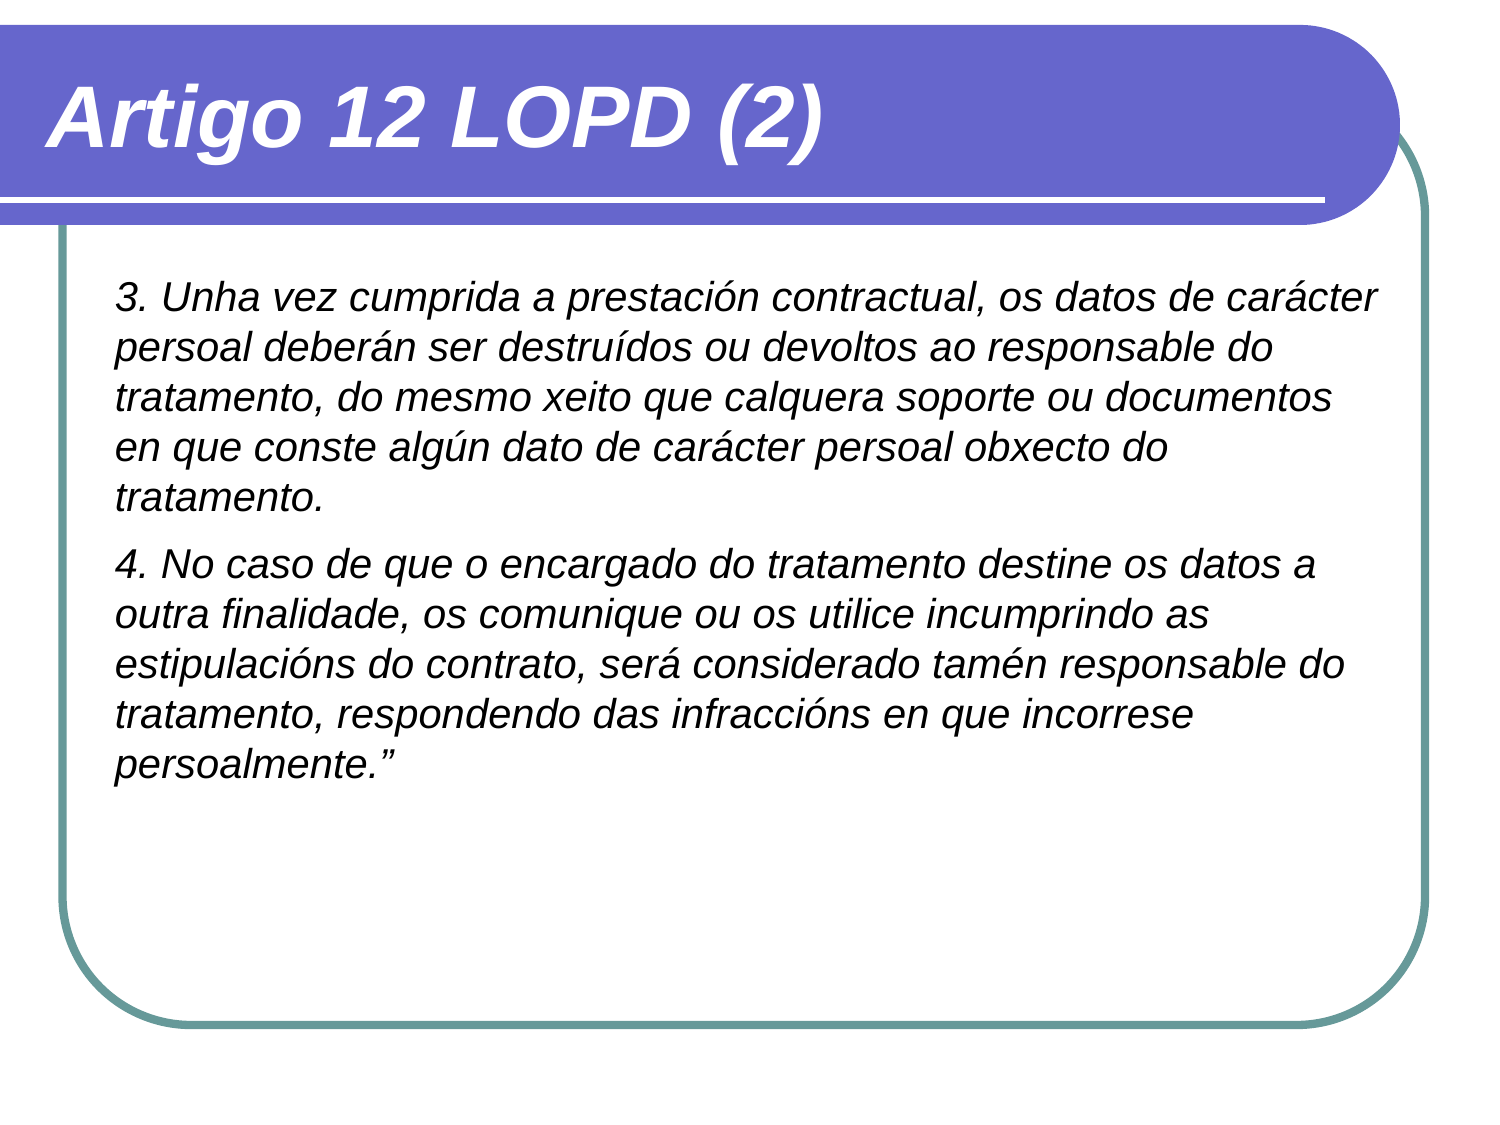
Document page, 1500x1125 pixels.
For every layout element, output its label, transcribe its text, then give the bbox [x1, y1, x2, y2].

list 3. Unha vez cumprida a prestación contractual, os datos de carácter persoal deberán ser destruídos ou devoltos ao responsable do tratamento, do mesmo xeito que calquera soporte ou documentos en que conste algún dato de carácter persoal obxecto do tratamento. 4. No caso de que o encargado do tratamento destine os datos a outra finalidade, os comunique ou os utilice incumprindo as estipulacións do contrato, será considerado tamén responsable do tratamento, respondendo das infraccións en que incorrese persoalmente.” [99, 262, 1401, 988]
title Artigo 12 LOPD (2) [31, 0, 1347, 226]
